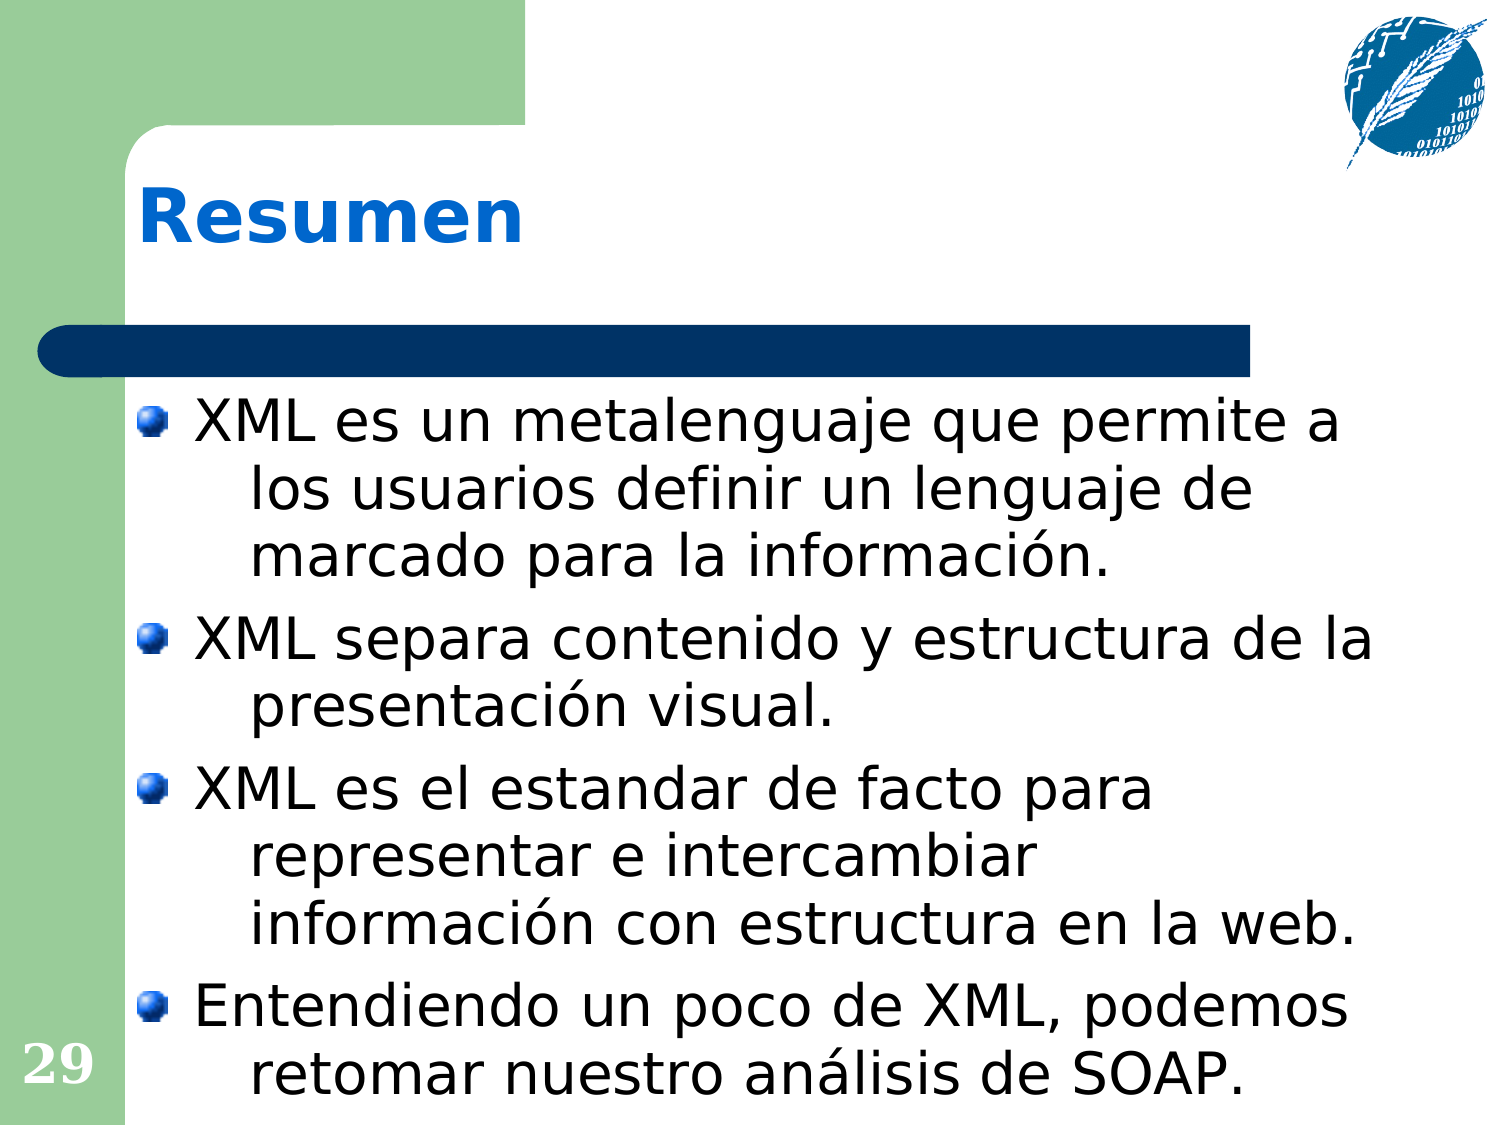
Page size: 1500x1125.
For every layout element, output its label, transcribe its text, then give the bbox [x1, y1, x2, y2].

picture [1416, 140, 1425, 149]
picture [1433, 139, 1440, 147]
picture [1436, 127, 1450, 136]
picture [1341, 15, 1487, 172]
list XML es un metalenguaje que permite a los usuarios definir un lenguaje de marcado para la información. XML separa contenido y estructura de la presentación visual. XML es el estandar de facto para representar e intercambiar información con estructura en la web. Entendiendo un poco de XML, podemos retomar nuestro análisis de SOAP. [137, 387, 1400, 1109]
picture [1427, 138, 1431, 148]
title Resumen [136, 136, 1414, 301]
